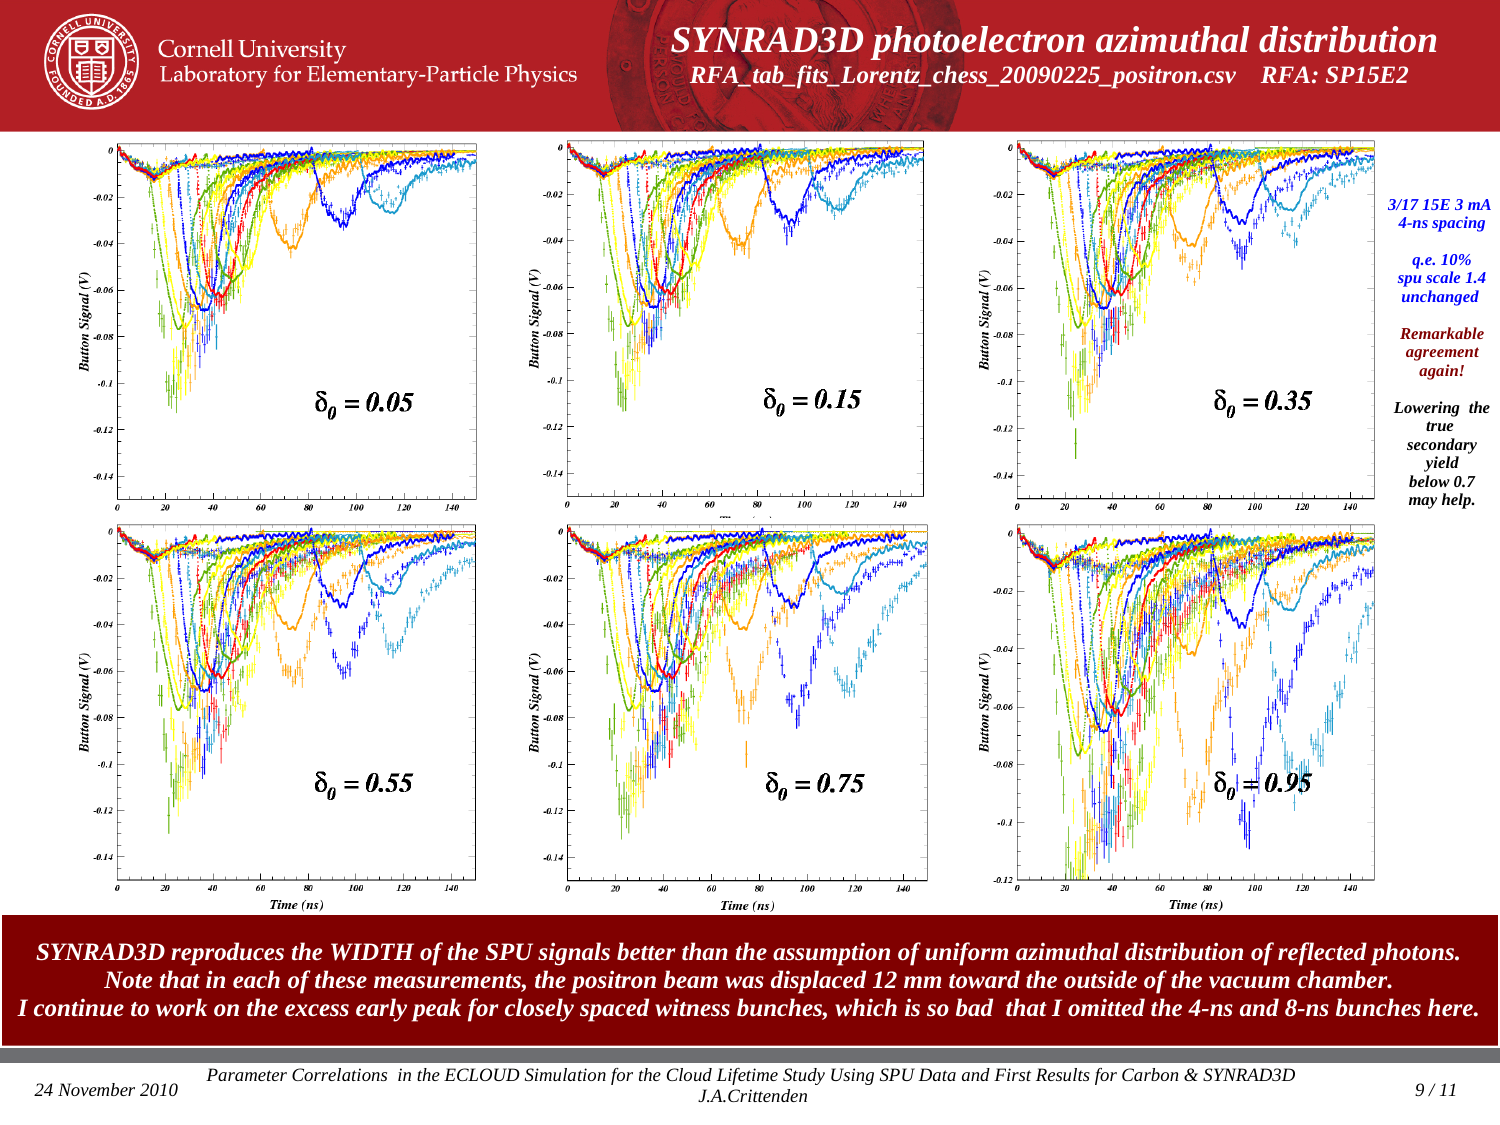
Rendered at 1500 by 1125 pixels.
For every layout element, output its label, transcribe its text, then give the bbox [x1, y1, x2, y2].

text_box SYNRAD3D photoelectron azimuthal distribution RFA_tab_fits_Lorentz_chess_20090225_positron.csv RFA: SP15E2 [599, 11, 1500, 110]
picture [975, 134, 1381, 915]
picture [0, 0, 1500, 132]
picture [525, 134, 931, 915]
picture [75, 137, 481, 915]
text_box 3/17 15E 3 mA 4-ns spacing q.e. 10% spu scale 1.4 unchanged Remarkable agreement again! Lowering the true secondary yield below 0.7 may help. [1387, 149, 1498, 541]
text_box SYNRAD3D reproduces the WIDTH of the SPU signals better than the assumption of uniform azimuthal distribution of reflected photons. Note that in each of these measurements, the positron beam was displaced 12 mm toward the outside of the vacuum chamber. I continue to work on the excess early peak for closely spaced witness bunches, which is so bad that I omitted the 4-ns and 8-ns bunches here. [2, 915, 1498, 1046]
